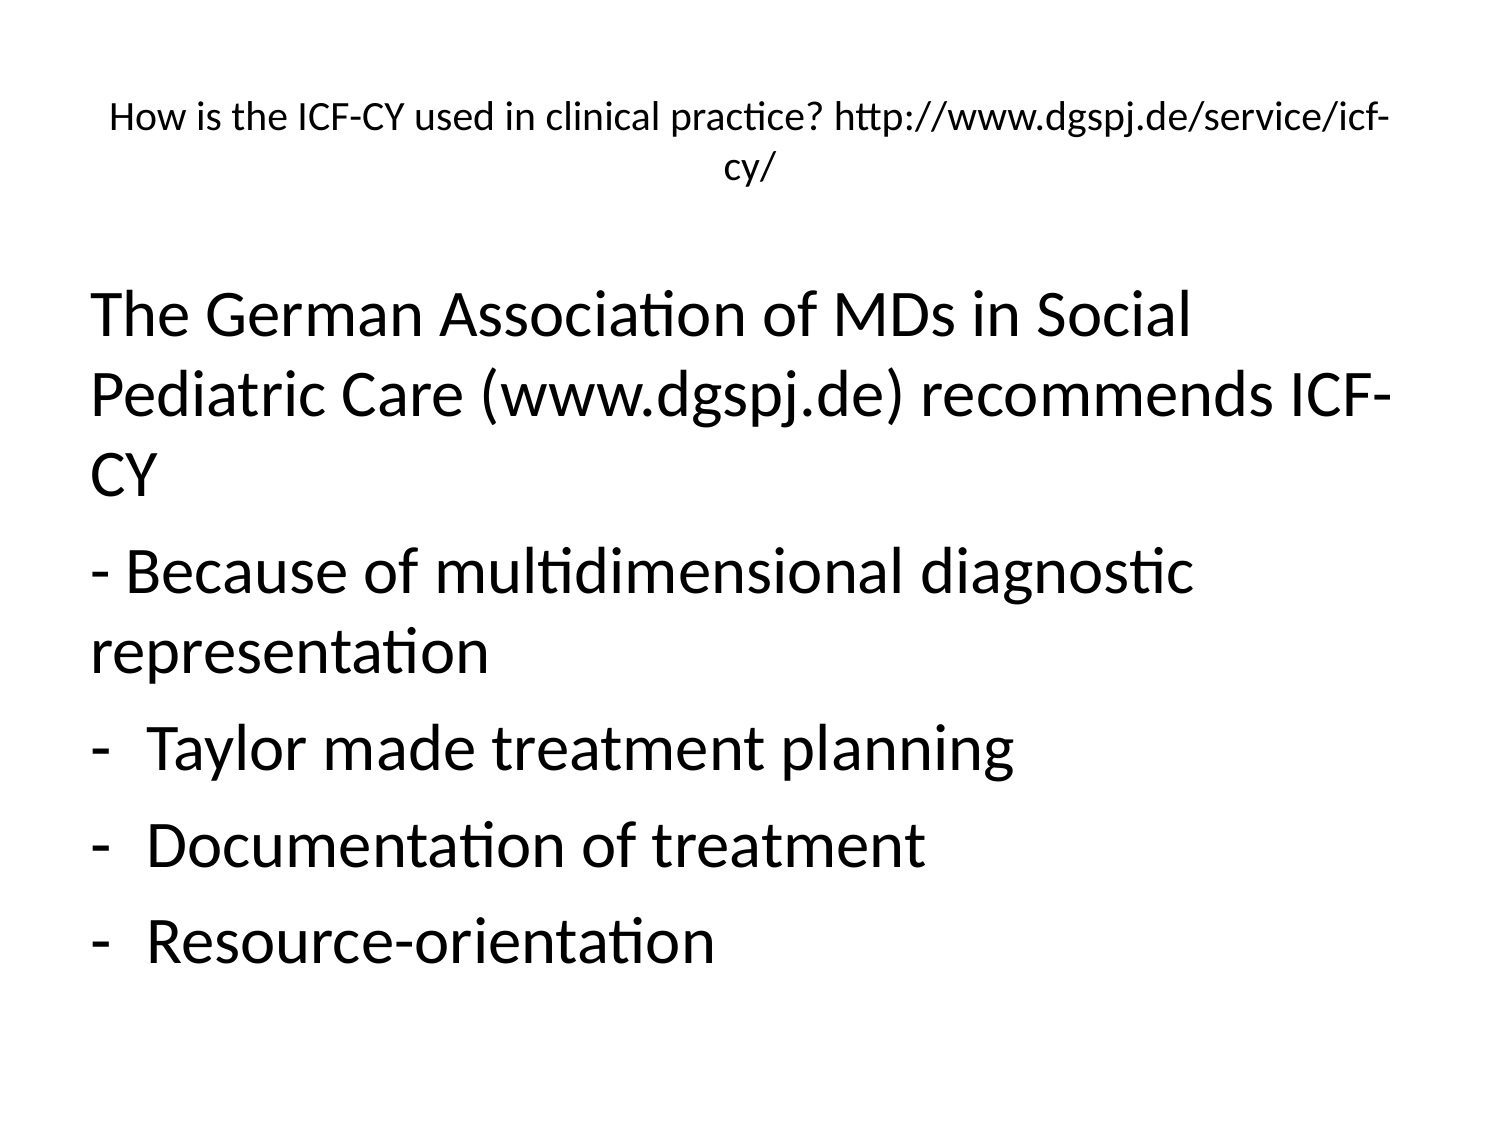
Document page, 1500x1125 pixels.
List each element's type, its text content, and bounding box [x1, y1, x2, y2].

title How is the ICF-CY used in clinical practice? http://www.dgspj.de/service/icf-cy/ [75, 45, 1426, 233]
list The German Association of MDs in Social Pediatric Care (www.dgspj.de) recommends ICF-CY - Because of multidimensional diagnostic representation Taylor made treatment planning Documentation of treatment Resource-orientation [75, 262, 1426, 1005]
